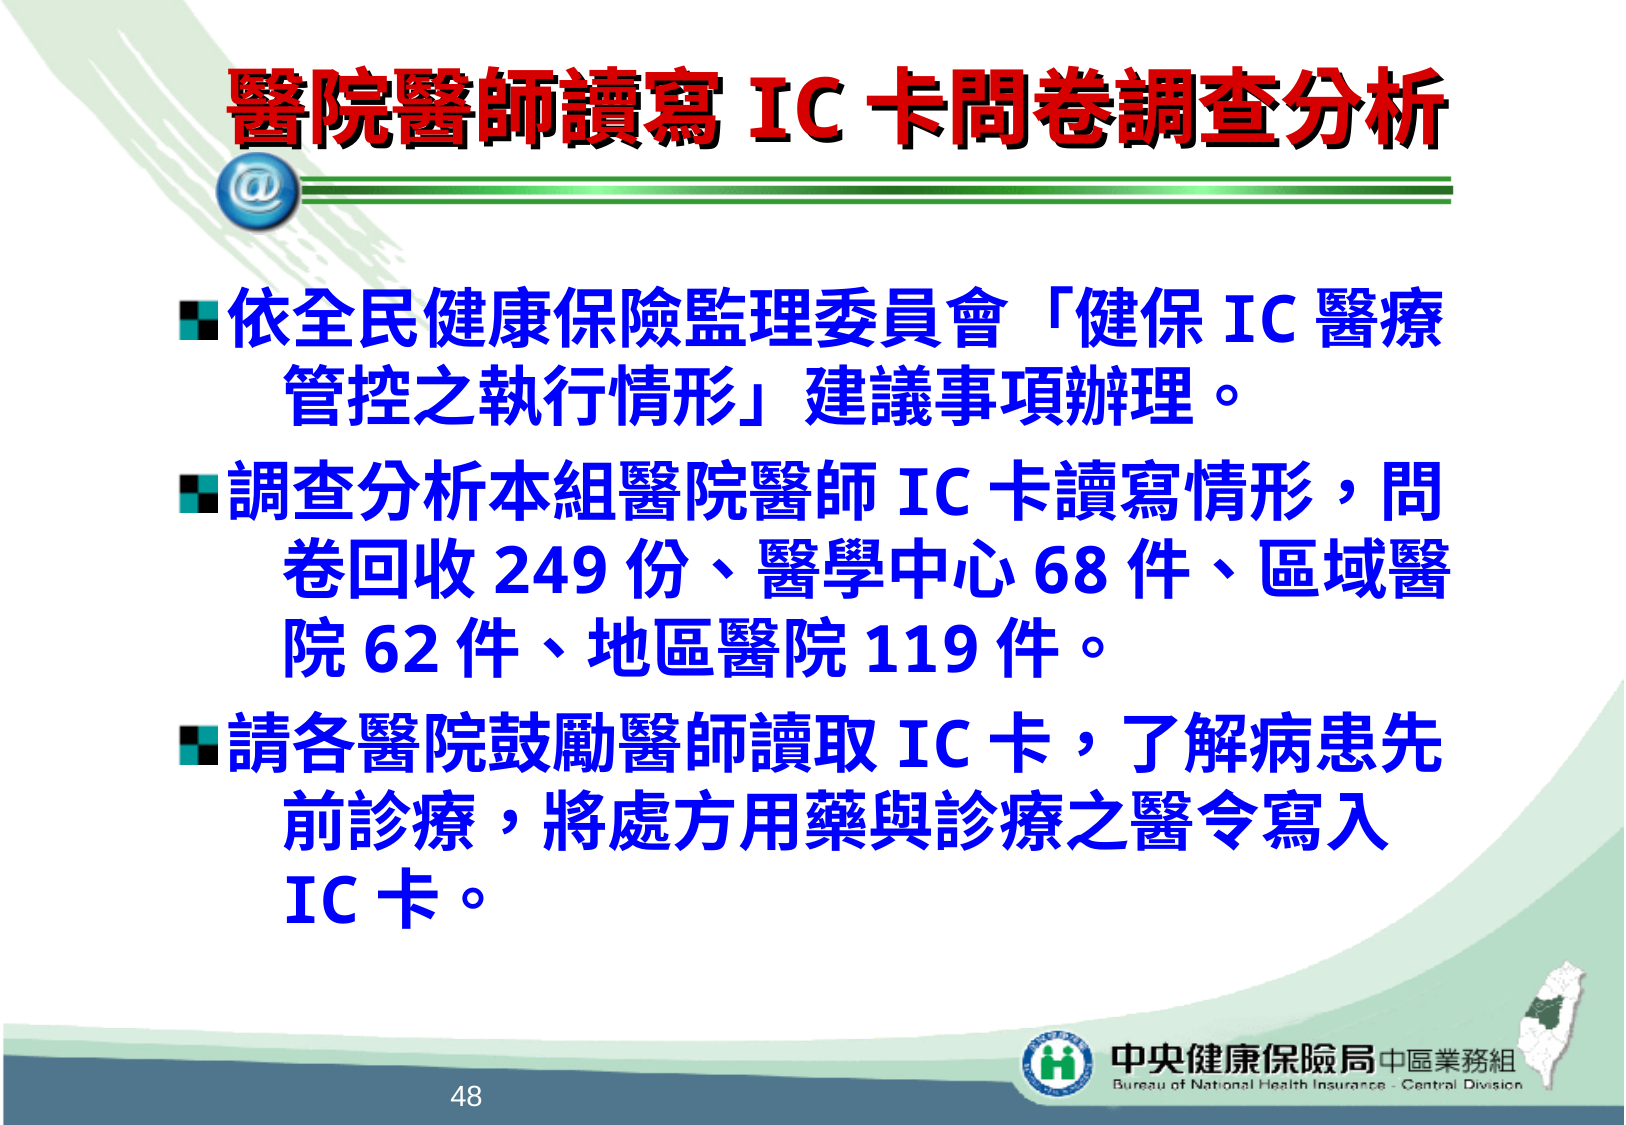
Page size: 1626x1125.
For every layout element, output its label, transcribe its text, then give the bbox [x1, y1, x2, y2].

text_box [435, 1065, 815, 1125]
title 醫院醫師讀寫IC卡問卷調查分析 [109, 10, 1562, 198]
list 依全民健康保險監理委員會「健保IC醫療管控之執行情形」建議事項辦理。 調查分析本組醫院醫師IC卡讀寫情形，問卷回收249份、醫學中心68件、區域醫院62件、地區醫院119件。 請各醫院鼓勵醫師讀取IC卡，了解病患先前診療，將處方用藥與診療之醫令寫入IC卡。 [156, 269, 1490, 1043]
